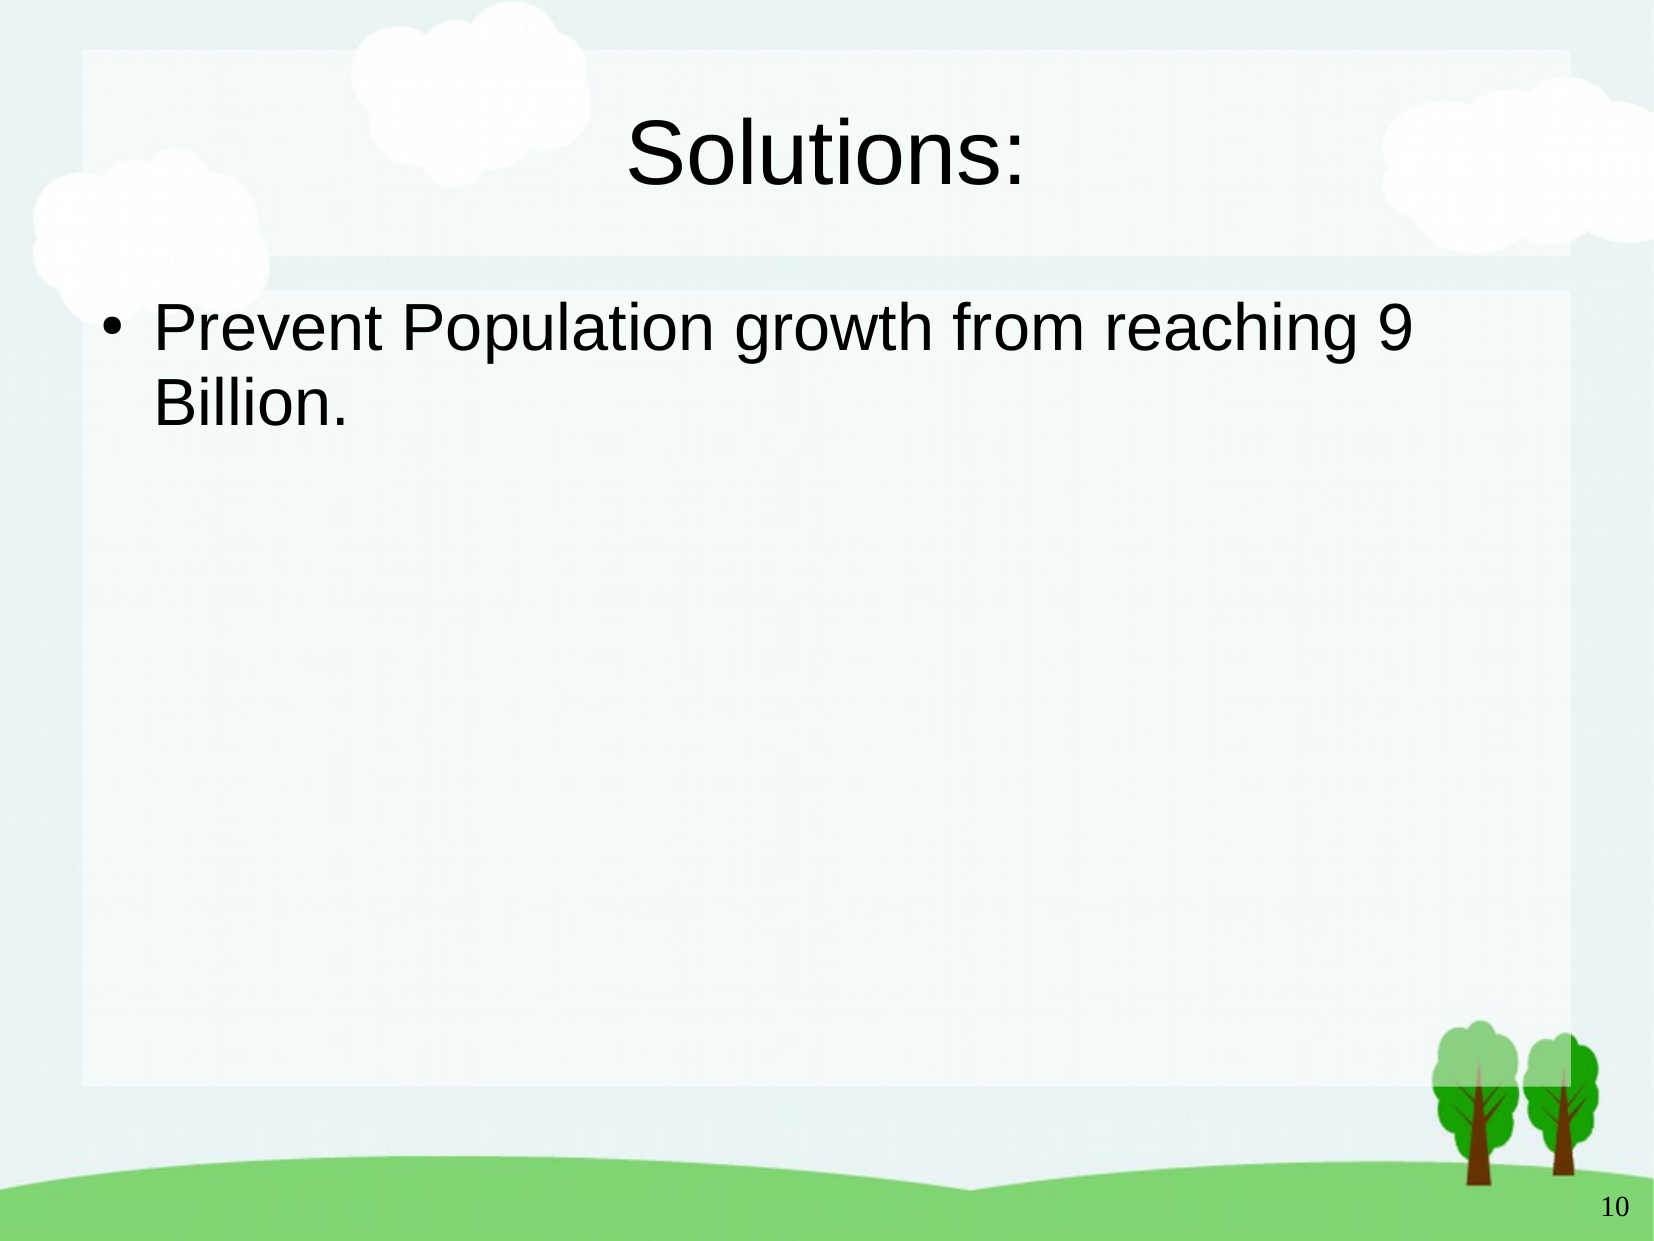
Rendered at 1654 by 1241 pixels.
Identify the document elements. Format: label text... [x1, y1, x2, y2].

list Prevent Population growth from reaching 9 Billion. [82, 290, 1571, 1087]
picture [0, 0, 1654, 1241]
title Solutions: [82, 49, 1571, 257]
